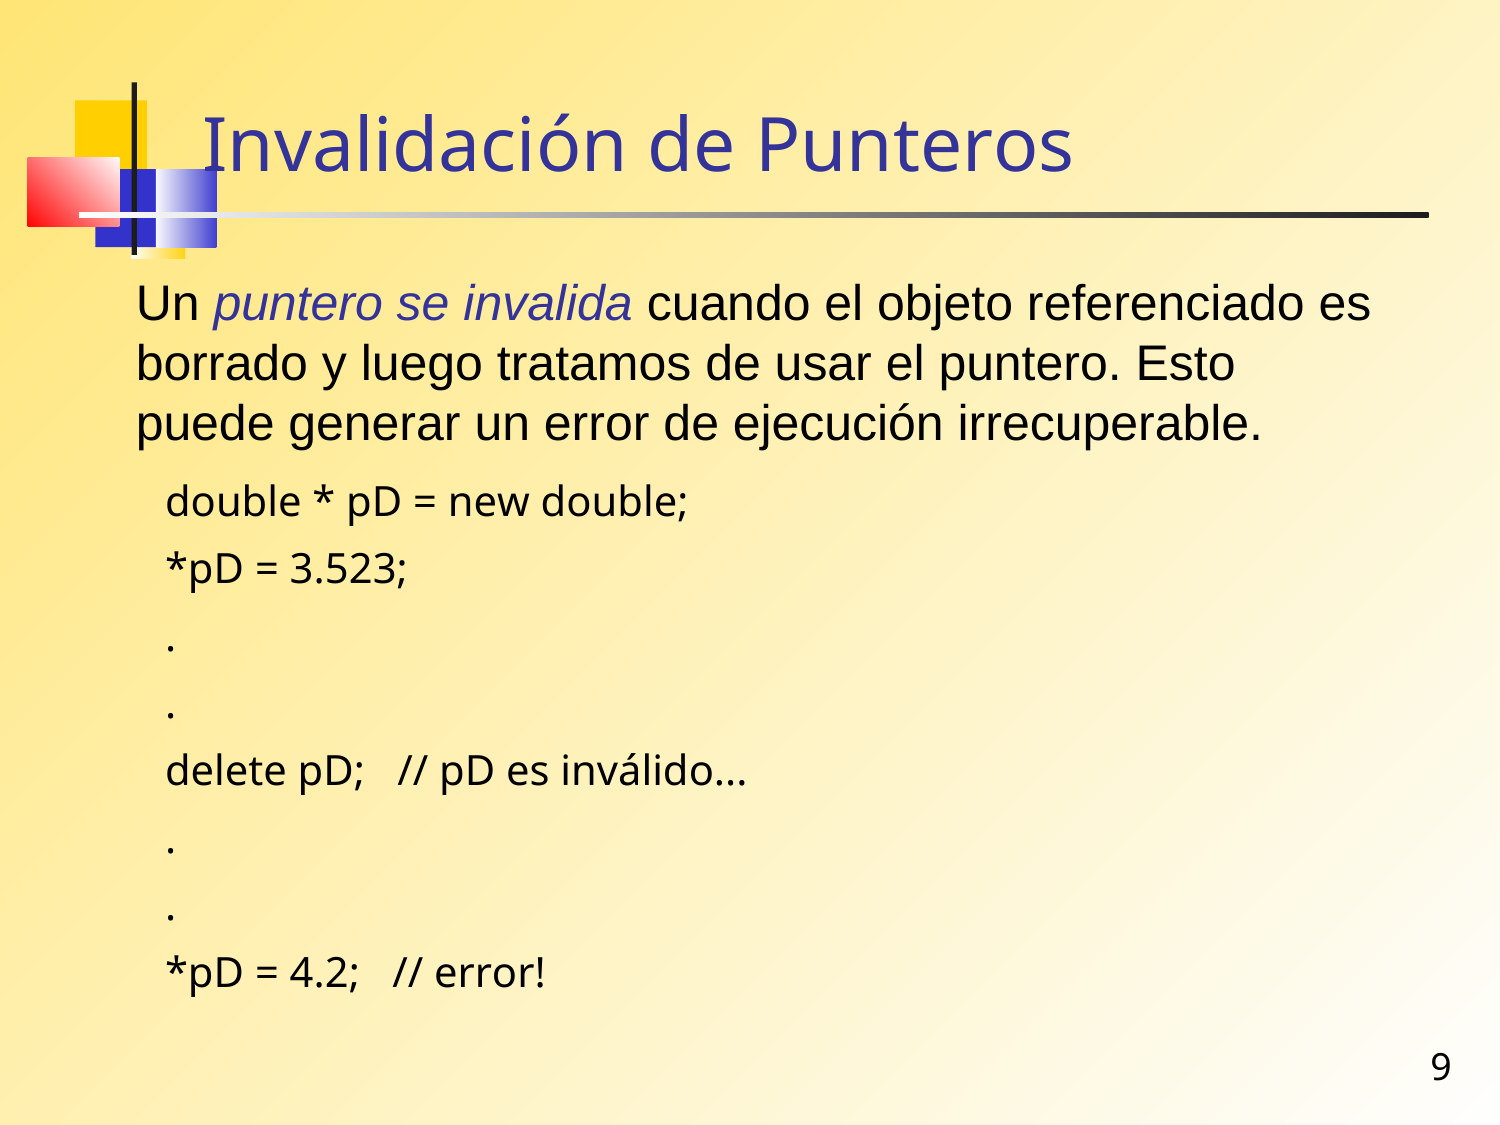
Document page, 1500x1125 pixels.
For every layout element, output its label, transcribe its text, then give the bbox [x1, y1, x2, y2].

text_box Un puntero se invalida cuando el objeto referenciado es borrado y luego tratamos de usar el puntero. Esto puede generar un error de ejecución irrecuperable. [112, 262, 1388, 458]
title Invalidación de Punteros [187, 37, 1466, 201]
list double * pD = new double; *pD = 3.523; . . delete pD; // pD es inválido... . . *pD = 4.2; // error! [150, 463, 976, 1013]
